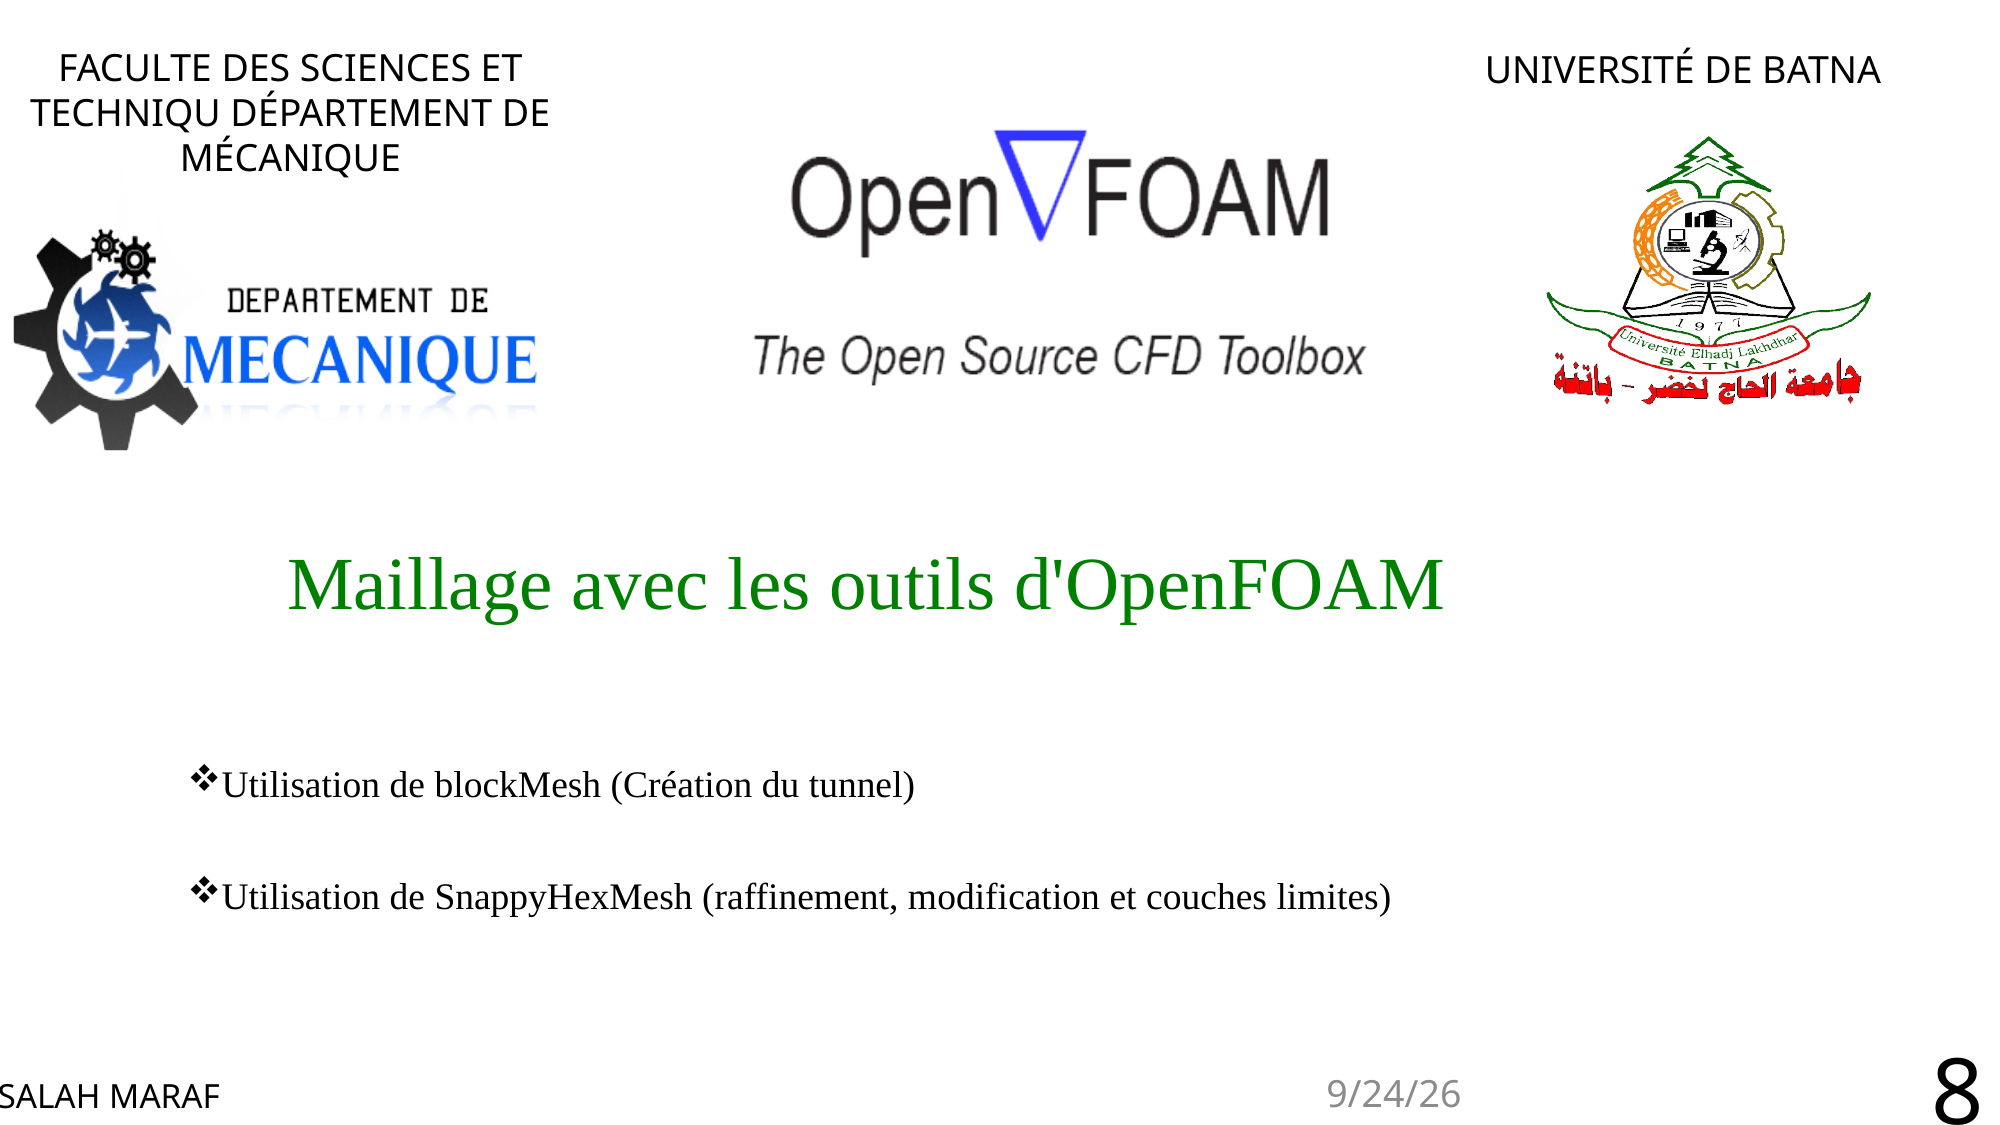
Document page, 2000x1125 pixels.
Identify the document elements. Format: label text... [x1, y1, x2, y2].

picture [1541, 144, 1876, 407]
footer SALAH MARAF [0, 1065, 172, 1125]
text_box Faculte des Sciences et Techniqu Département de MÉCANIQUE [13, 36, 567, 187]
slide_number <number> [1843, 1065, 2000, 1125]
text_box Maillage avec les outils d'OpenFOAM Utilisation de blockMesh (Création du tunnel) Utilisation de SnappyHexMesh (raffinement, modification et couches limites) [172, 437, 1561, 1125]
picture [750, 124, 1369, 393]
text_box Université de Batna [1469, 38, 1935, 144]
picture [0, 134, 552, 468]
